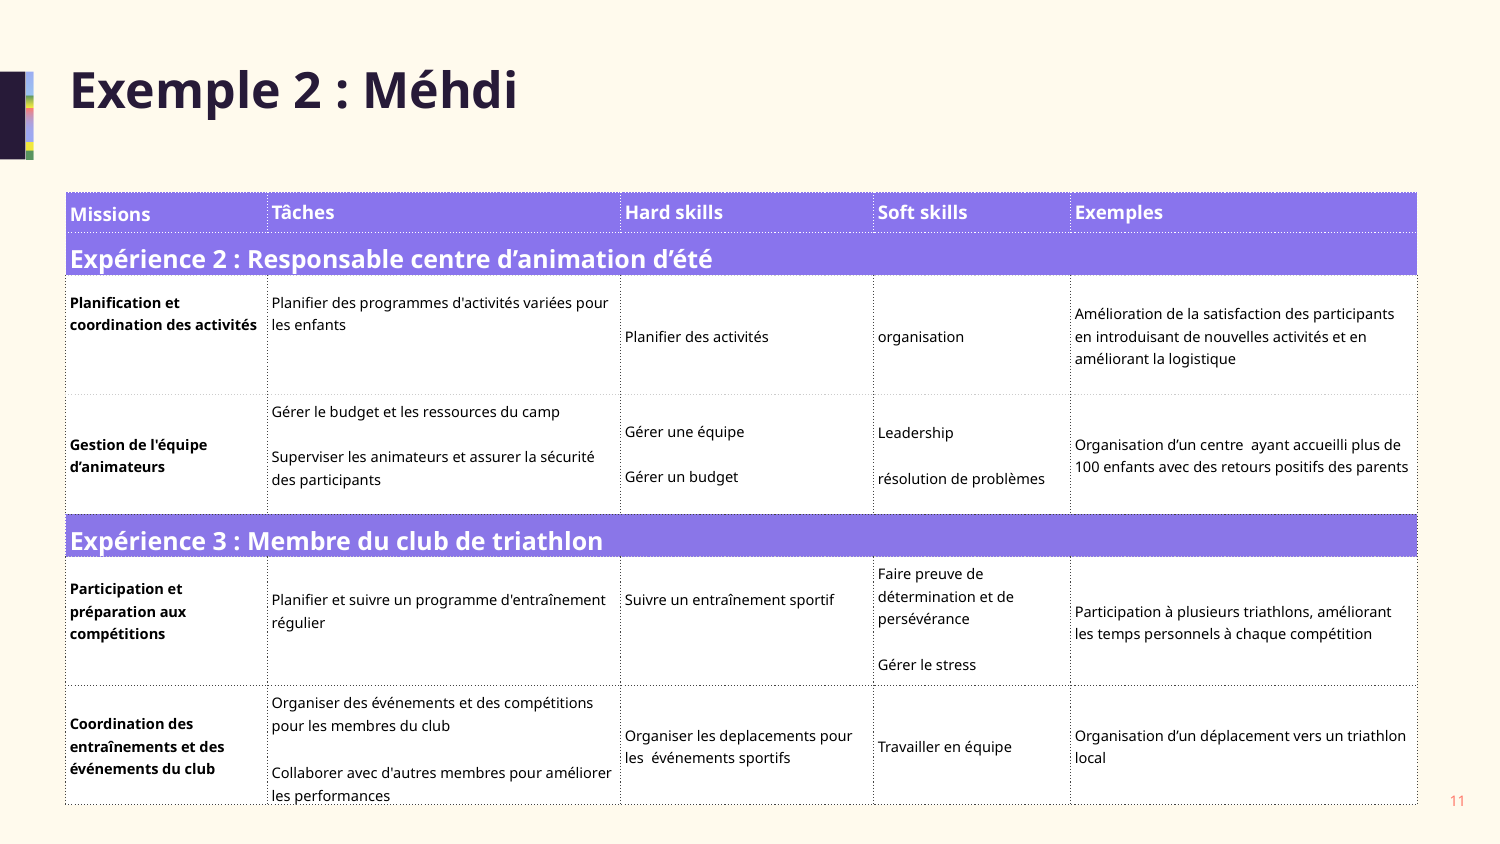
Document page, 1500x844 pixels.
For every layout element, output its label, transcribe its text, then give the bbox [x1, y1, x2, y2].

table_cell Expérience 2 : Responsable centre d’animation d’été [66, 233, 1417, 275]
table_cell Organisation d’un centre ayant accueilli plus de 100 enfants avec des retours positifs des parents [1071, 395, 1417, 514]
table_cell Planifier des activités [621, 275, 874, 395]
table_cell Organiser des événements et des compétitions pour les membres du club Collaborer avec d'autres membres pour améliorer les performances [267, 686, 621, 805]
table_cell Planification et coordination des activités [66, 275, 267, 395]
table_header Soft skills [874, 192, 1071, 233]
table_cell Expérience 3 : Membre du club de triathlon [66, 514, 1417, 557]
slide_number <number> [1442, 556, 1474, 844]
picture [15, 66, 44, 166]
table_cell Gérer une équipe Gérer un budget [621, 395, 874, 514]
table_cell organisation [874, 275, 1071, 395]
table_cell Planifier des programmes d'activités variées pour les enfants [267, 275, 621, 395]
table_cell Planifier et suivre un programme d'entraînement régulier [267, 557, 621, 686]
table_header Hard skills [621, 192, 874, 233]
table_cell Organiser les deplacements pour les événements sportifs [621, 686, 874, 805]
table_cell Travailler en équipe [874, 686, 1071, 805]
table_cell Faire preuve de détermination et de persévérance Gérer le stress [874, 557, 1071, 686]
table_cell Amélioration de la satisfaction des participants en introduisant de nouvelles activités et en améliorant la logistique [1071, 275, 1417, 395]
table_cell Participation à plusieurs triathlons, améliorant les temps personnels à chaque compétition [1071, 557, 1417, 686]
table_cell Leadership résolution de problèmes [874, 395, 1071, 514]
table_cell Organisation d’un déplacement vers un triathlon local [1071, 686, 1417, 805]
table_cell Gestion de l'équipe d’animateurs [66, 395, 267, 514]
table_cell Suivre un entraînement sportif [621, 557, 874, 686]
title Exemple 2 : Méhdi [70, 70, 1418, 192]
table_header Exemples [1071, 192, 1417, 233]
table_cell Coordination des entraînements et des événements du club [66, 686, 267, 805]
table_header Missions [66, 192, 267, 233]
table_cell Participation et préparation aux compétitions [66, 557, 267, 686]
table_header Tâches [267, 192, 621, 233]
table_cell Gérer le budget et les ressources du camp Superviser les animateurs et assurer la sécurité des participants [267, 395, 621, 514]
